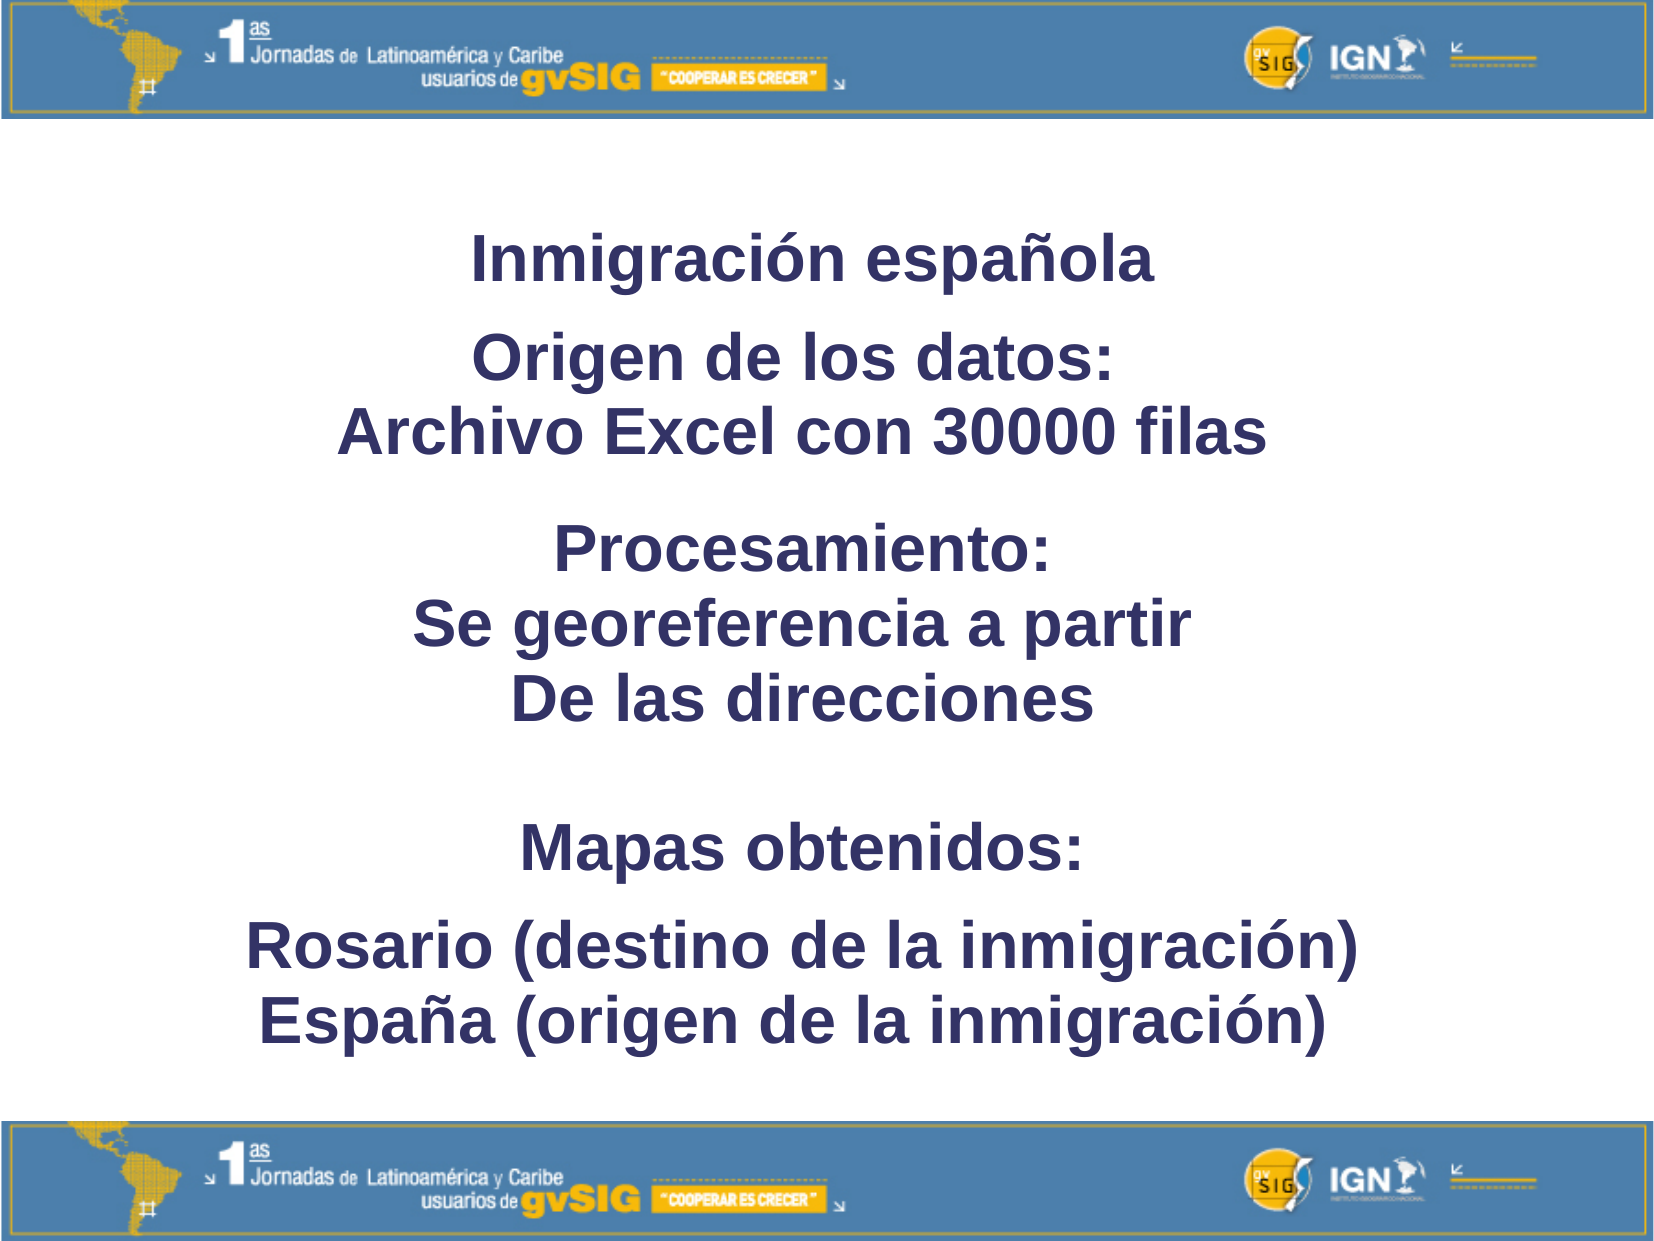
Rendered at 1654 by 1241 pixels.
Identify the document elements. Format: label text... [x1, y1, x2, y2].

picture [0, 1121, 1654, 1241]
picture [0, 0, 1654, 119]
text_box Inmigración española Origen de los datos: Archivo Excel con 30000 filas Procesamiento: Se georeferencia a partir De las direcciones Mapas obtenidos: Rosario (destino de la inmigración) España (origen de la inmigración) [59, 157, 1548, 1121]
